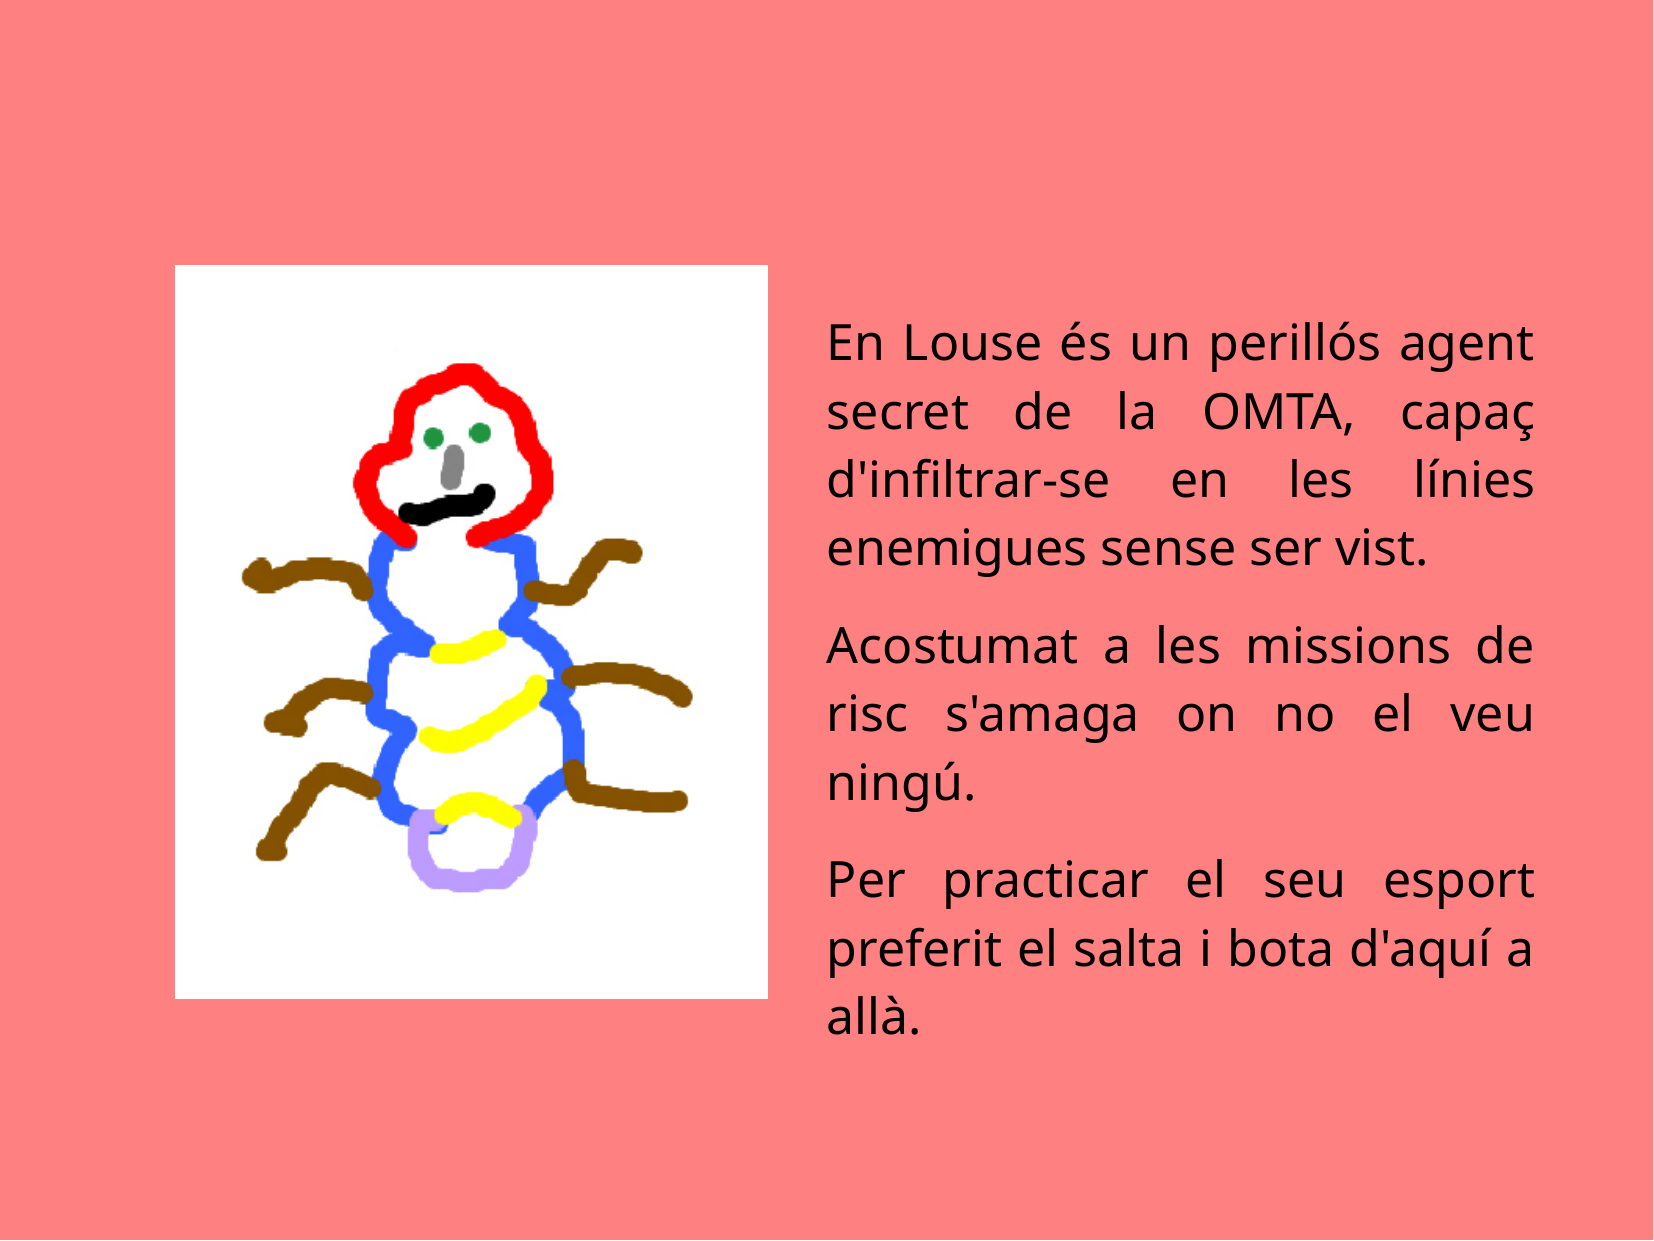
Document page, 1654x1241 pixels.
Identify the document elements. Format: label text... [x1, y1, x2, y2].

list En Louse és un perillós agent secret de la OMTA, capaç d'infiltrar-se en les línies enemigues sense ser vist. Acostumat a les missions de risc s'amaga on no el veu ningú. Per practicar el seu esport preferit el salta i bota d'aquí a allà. [826, 307, 1536, 976]
picture [175, 265, 768, 999]
